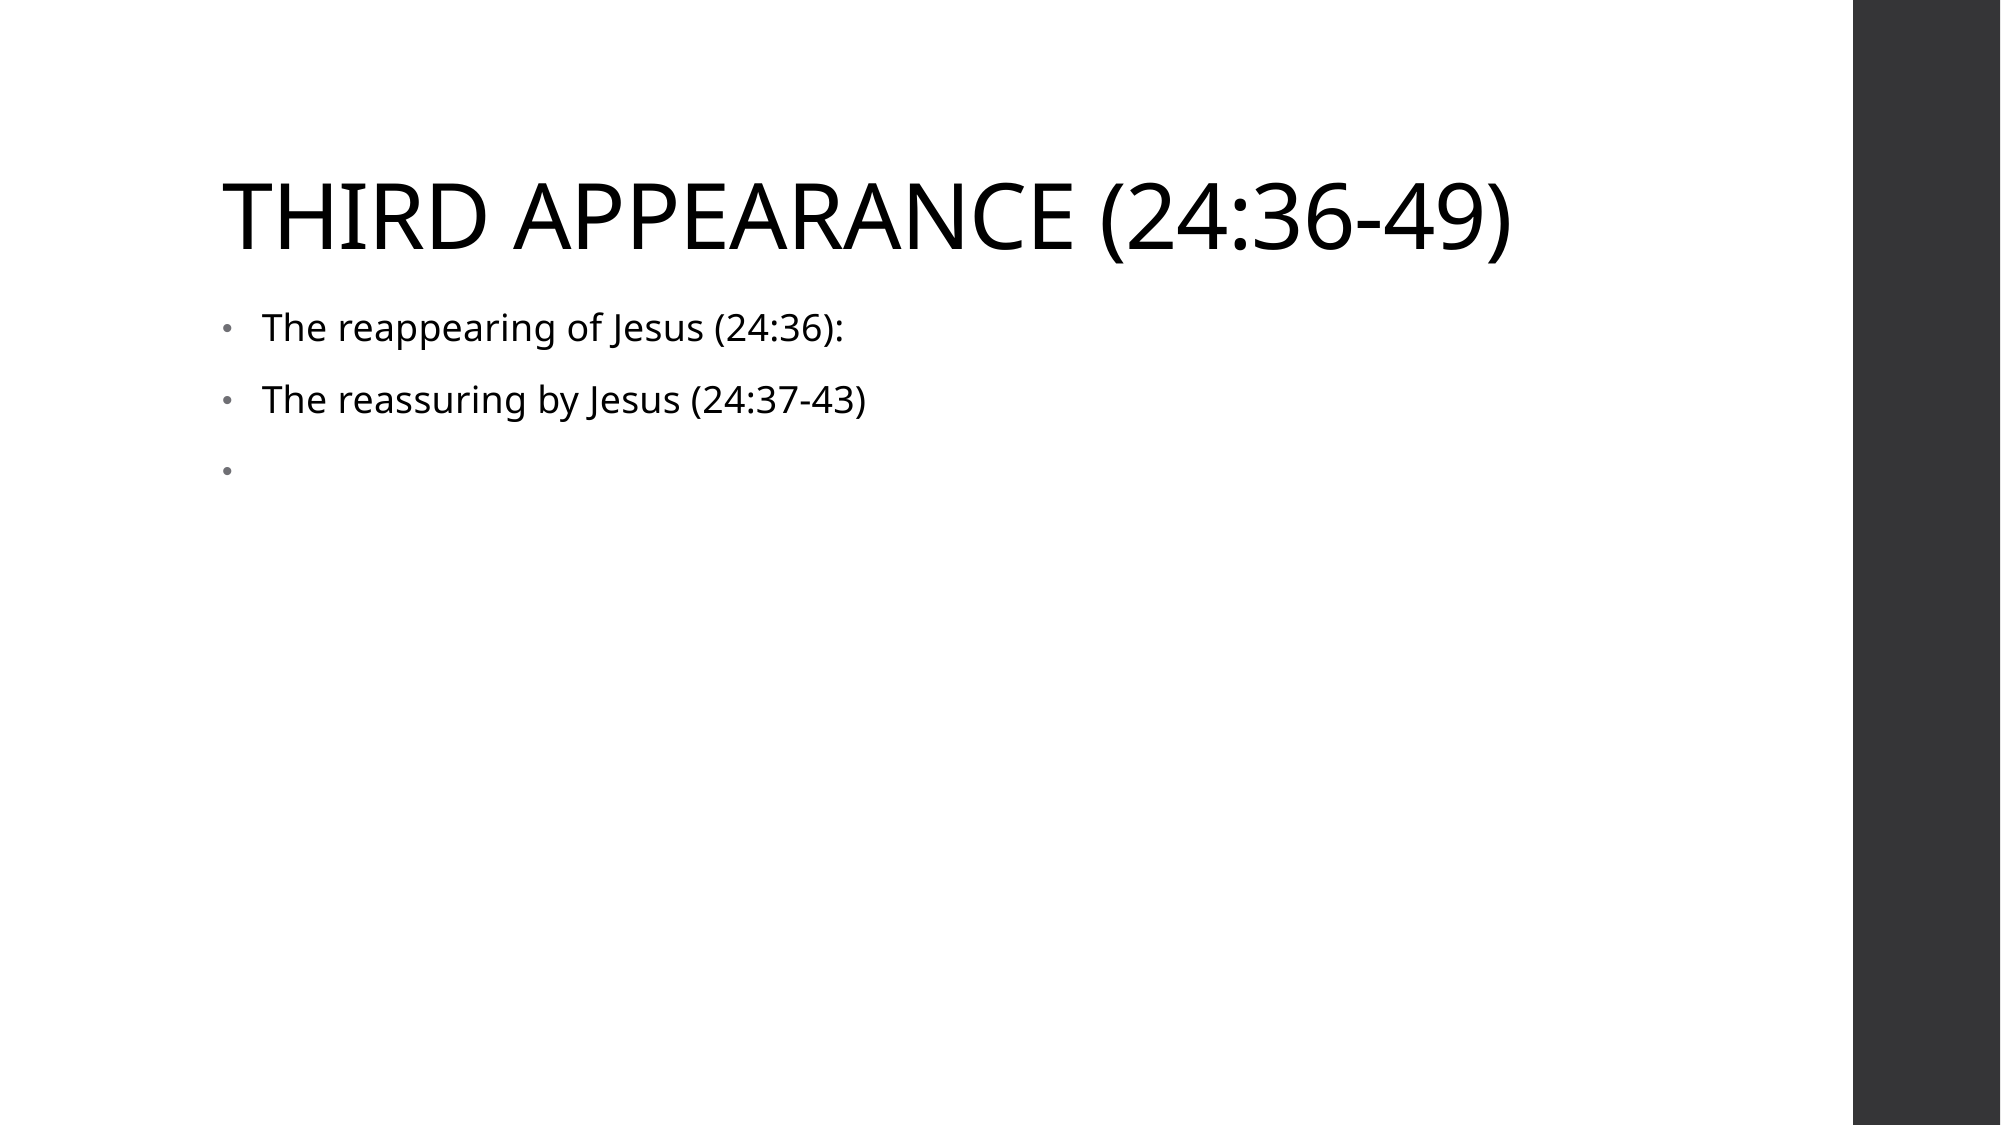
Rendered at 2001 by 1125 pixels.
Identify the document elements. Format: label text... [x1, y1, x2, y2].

list The reappearing of Jesus (24:36): The reassuring by Jesus (24:37-43) [206, 299, 1617, 1014]
title THIRD APPEARANCE (24:36-49) [206, 60, 1797, 278]
